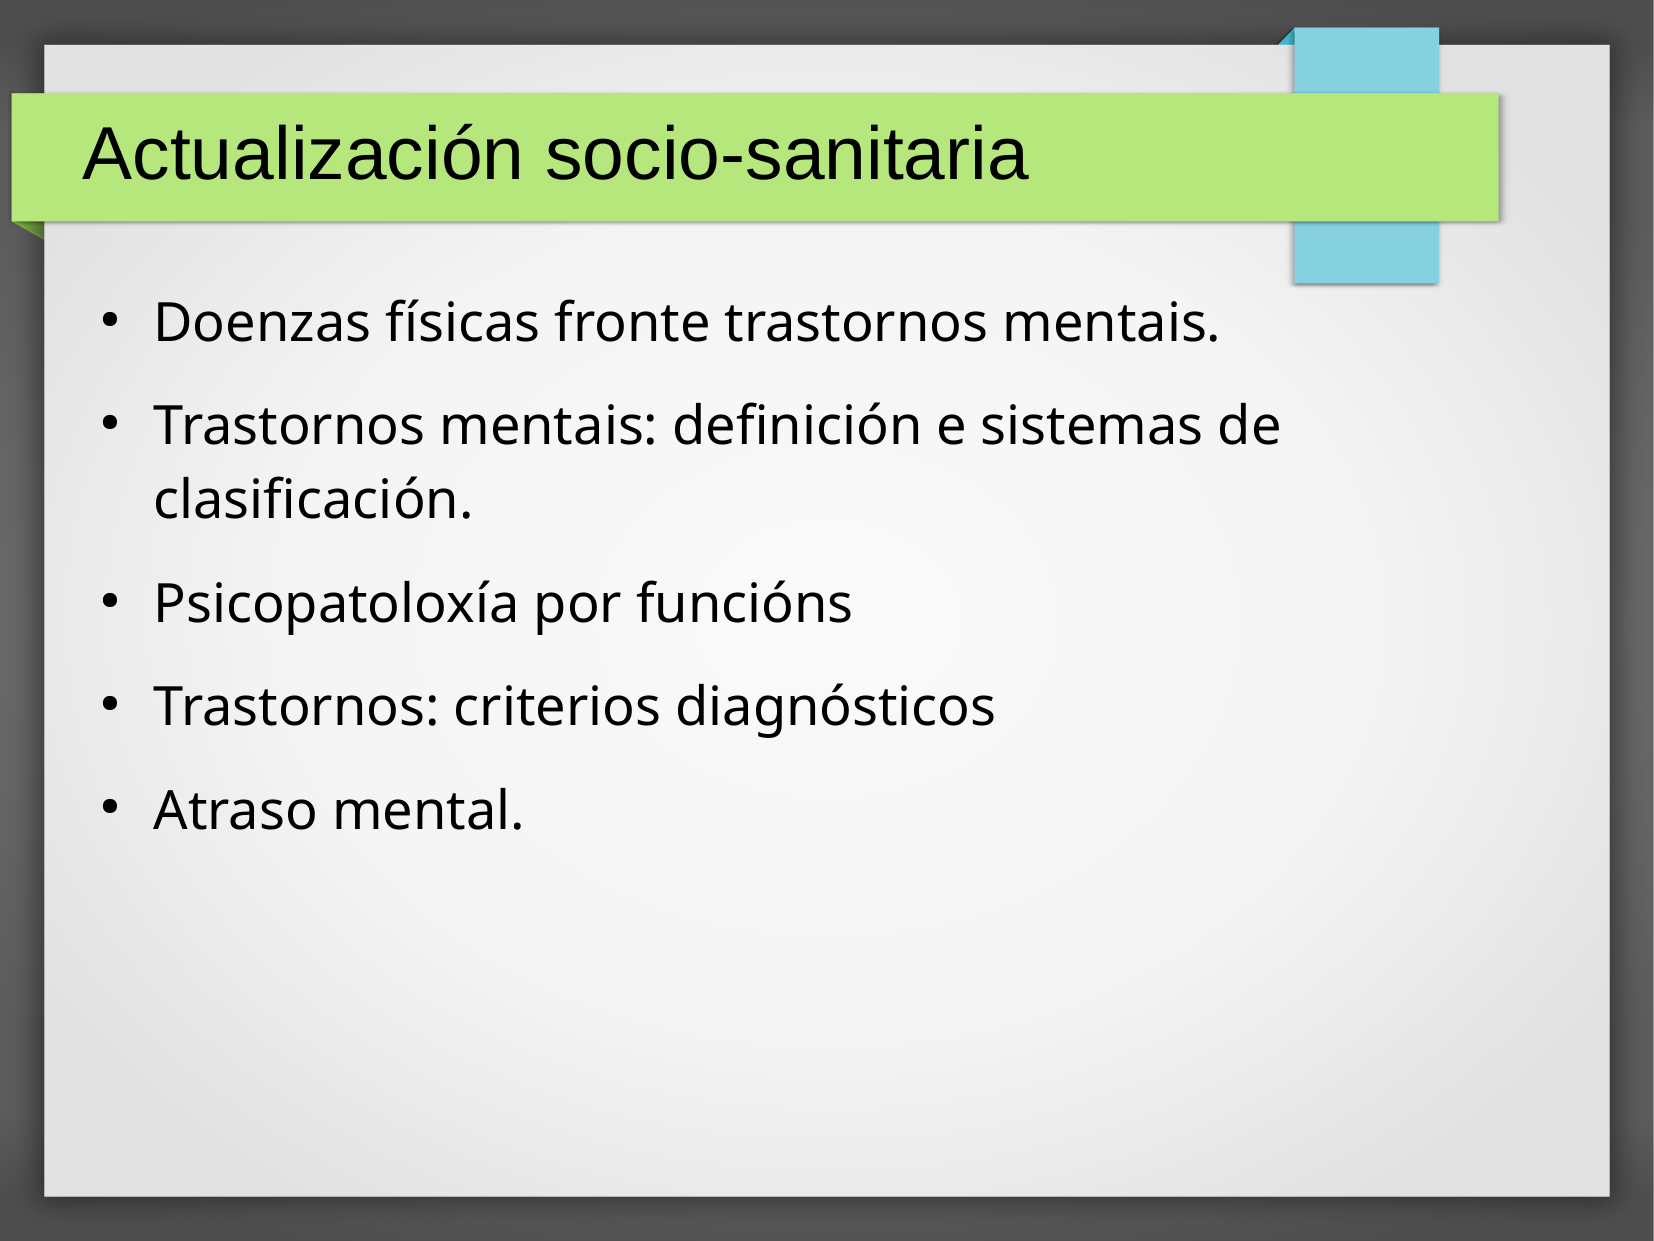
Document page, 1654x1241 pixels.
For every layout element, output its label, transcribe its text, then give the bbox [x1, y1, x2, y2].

list Doenzas físicas fronte trastornos mentais. Trastornos mentais: definición e sistemas de clasificación. Psicopatoloxía por funcións Trastornos: criterios diagnósticos Atraso mental. [82, 283, 1571, 1003]
picture [0, 0, 1654, 1241]
title Actualización socio-sanitaria [82, 94, 1264, 213]
